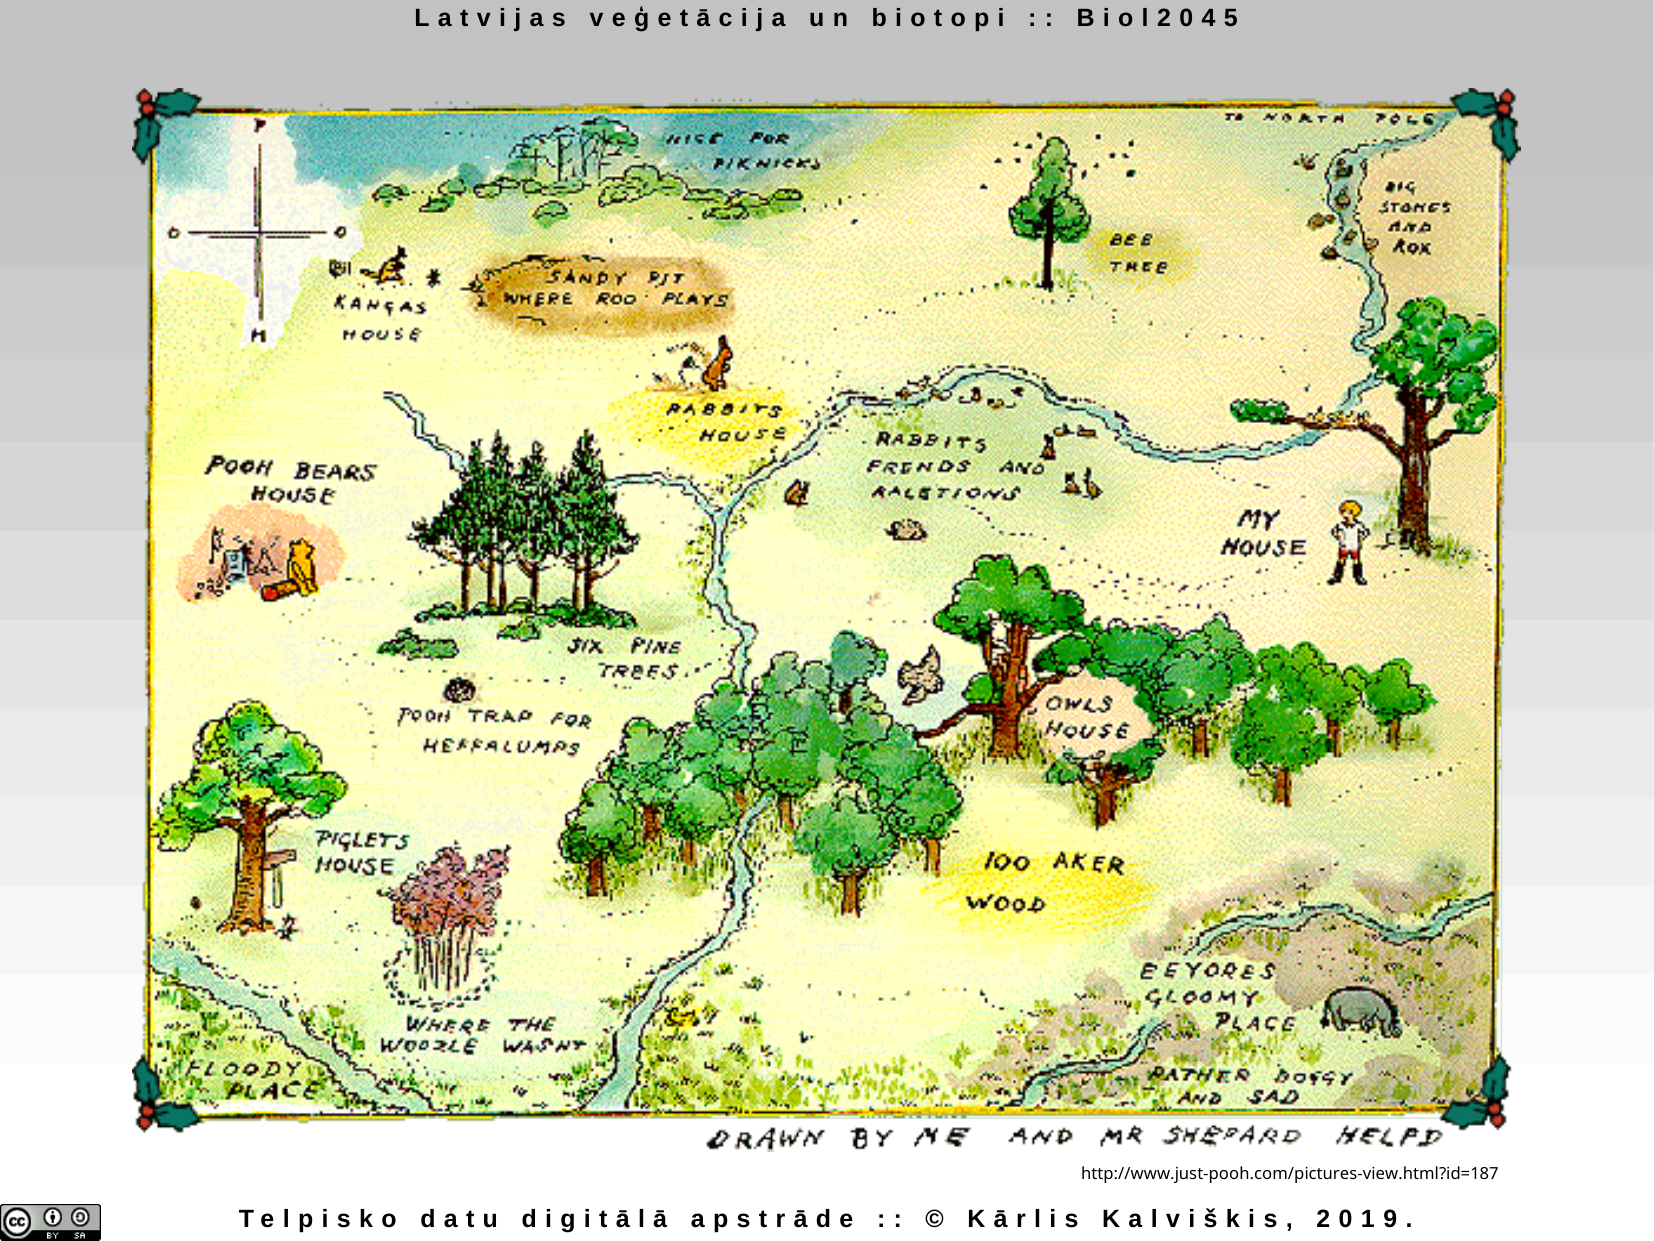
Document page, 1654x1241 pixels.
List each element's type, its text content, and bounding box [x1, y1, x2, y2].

text_box http://www.just-pooh.com/pictures-view.html?id=187 [1106, 1165, 1500, 1186]
picture [0, 0, 1654, 1241]
